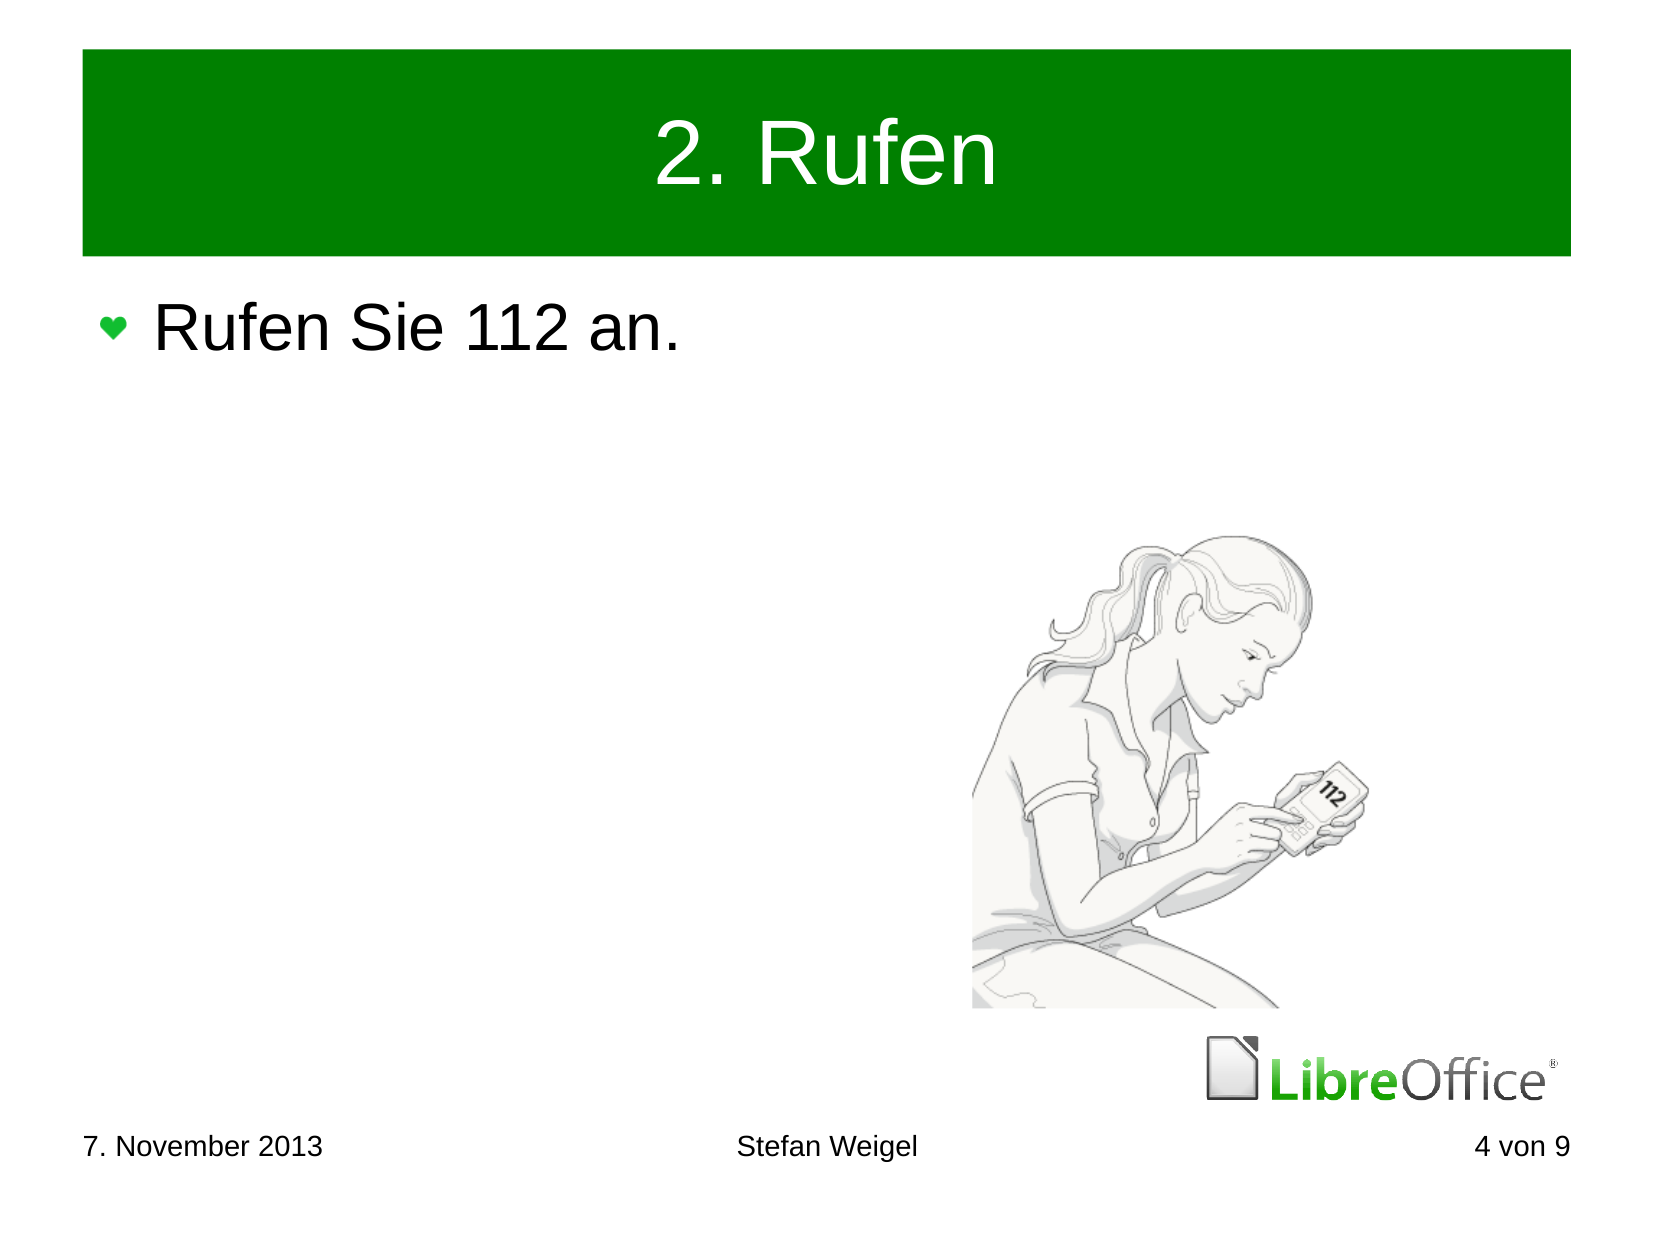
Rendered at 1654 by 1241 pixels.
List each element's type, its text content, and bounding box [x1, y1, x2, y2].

picture [971, 290, 1571, 1126]
title 2. Rufen [82, 49, 1571, 257]
list Rufen Sie 112 an. [82, 290, 793, 1010]
